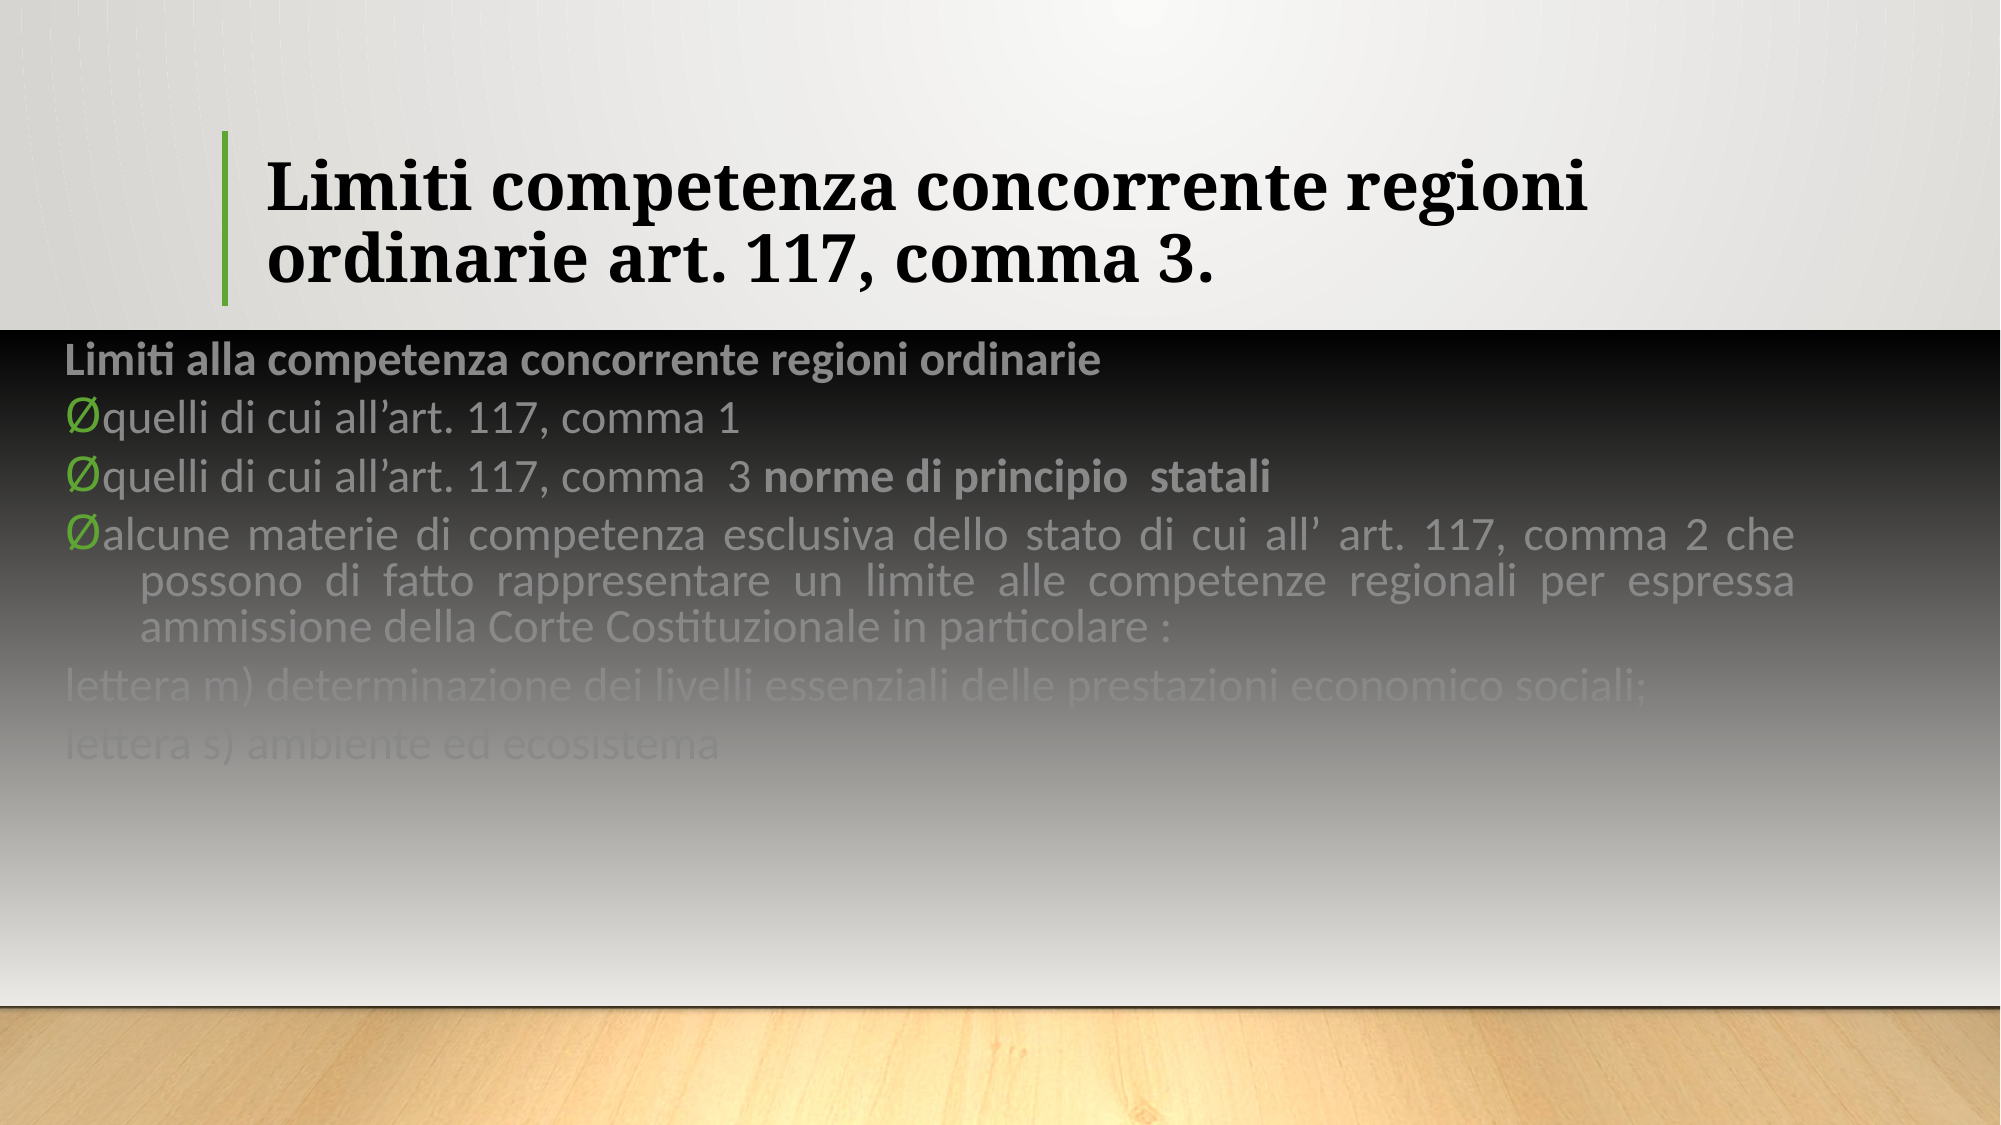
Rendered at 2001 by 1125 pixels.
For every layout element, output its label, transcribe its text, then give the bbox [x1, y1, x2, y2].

list Limiti alla competenza concorrente regioni ordinarie quelli di cui all’art. 117, comma 1 quelli di cui all’art. 117, comma 3 norme di principio statali alcune materie di competenza esclusiva dello stato di cui all’ art. 117, comma 2 che possono di fatto rappresentare un limite alle competenze regionali per espressa ammissione della Corte Costituzionale in particolare : lettera m) determinazione dei livelli essenziali delle prestazioni economico sociali; lettera s) ambiente ed ecosistema [49, 330, 1814, 897]
title Limiti competenza concorrente regioni ordinarie art. 117, comma 3. [251, 131, 1814, 305]
